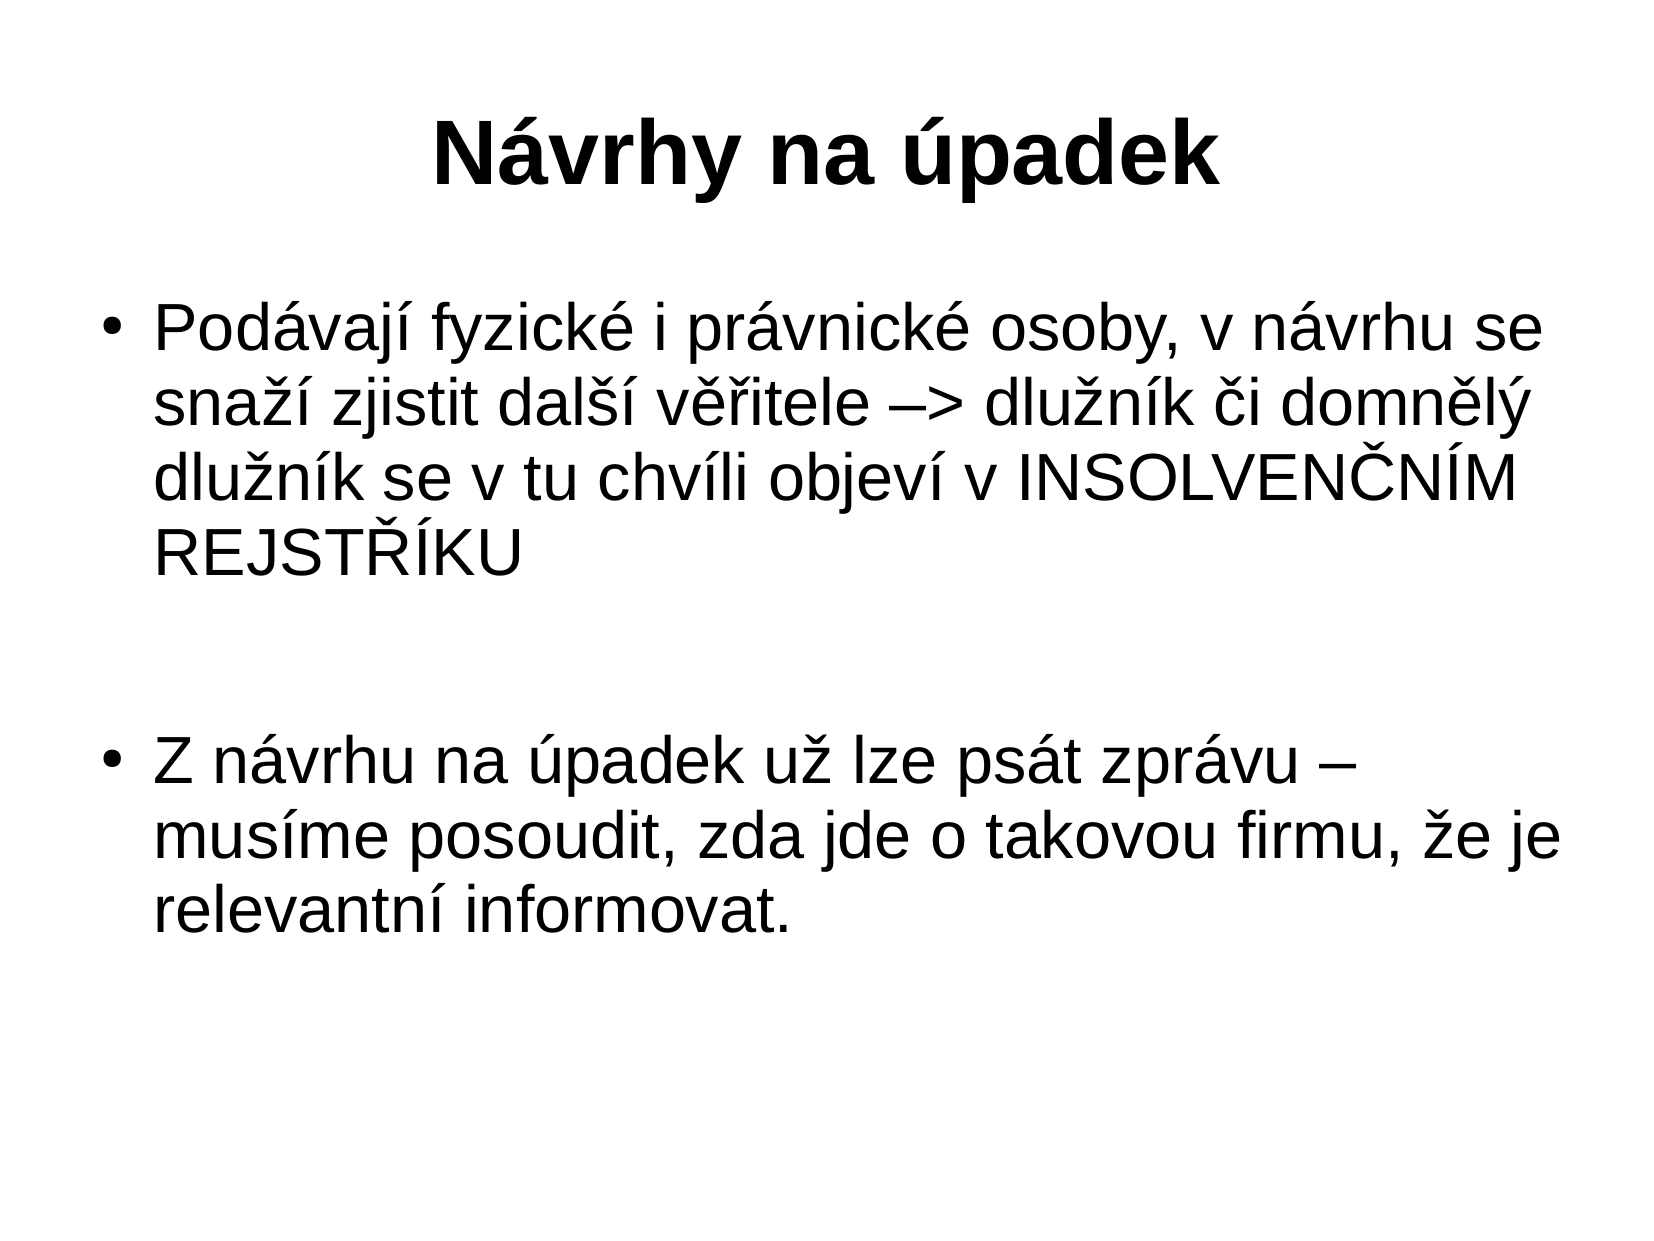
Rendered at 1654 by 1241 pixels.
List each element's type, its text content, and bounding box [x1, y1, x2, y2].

list Podávají fyzické i právnické osoby, v návrhu se snaží zjistit další věřitele –> dlužník či domnělý dlužník se v tu chvíli objeví v INSOLVENČNÍM REJSTŘÍKU Z návrhu na úpadek už lze psát zprávu – musíme posoudit, zda jde o takovou firmu, že je relevantní informovat. [82, 290, 1571, 1109]
title Návrhy na úpadek [82, 49, 1571, 257]
